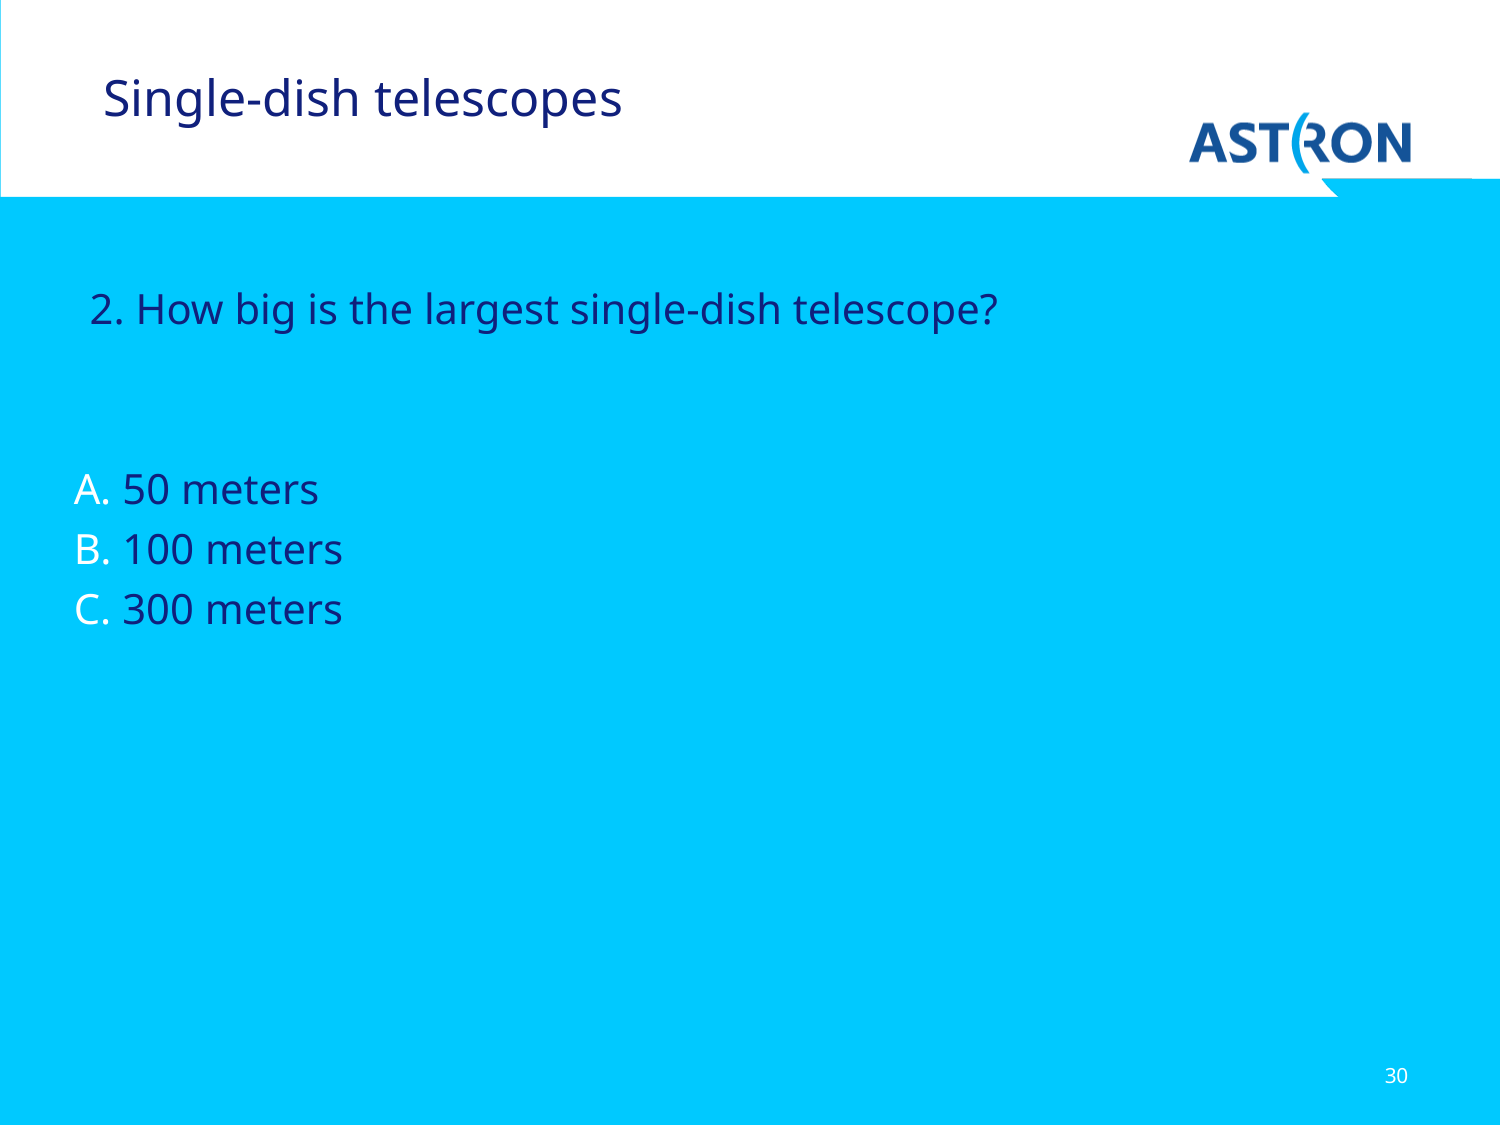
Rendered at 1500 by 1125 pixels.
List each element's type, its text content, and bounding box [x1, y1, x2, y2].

text_box 2. How big is the largest single-dish telescope? 50 meters 100 meters 300 meters [59, 265, 1406, 621]
picture [0, 0, 1500, 196]
text_box <number> [1208, 1062, 1409, 1125]
text_box Single-dish telescopes [88, 59, 1093, 178]
